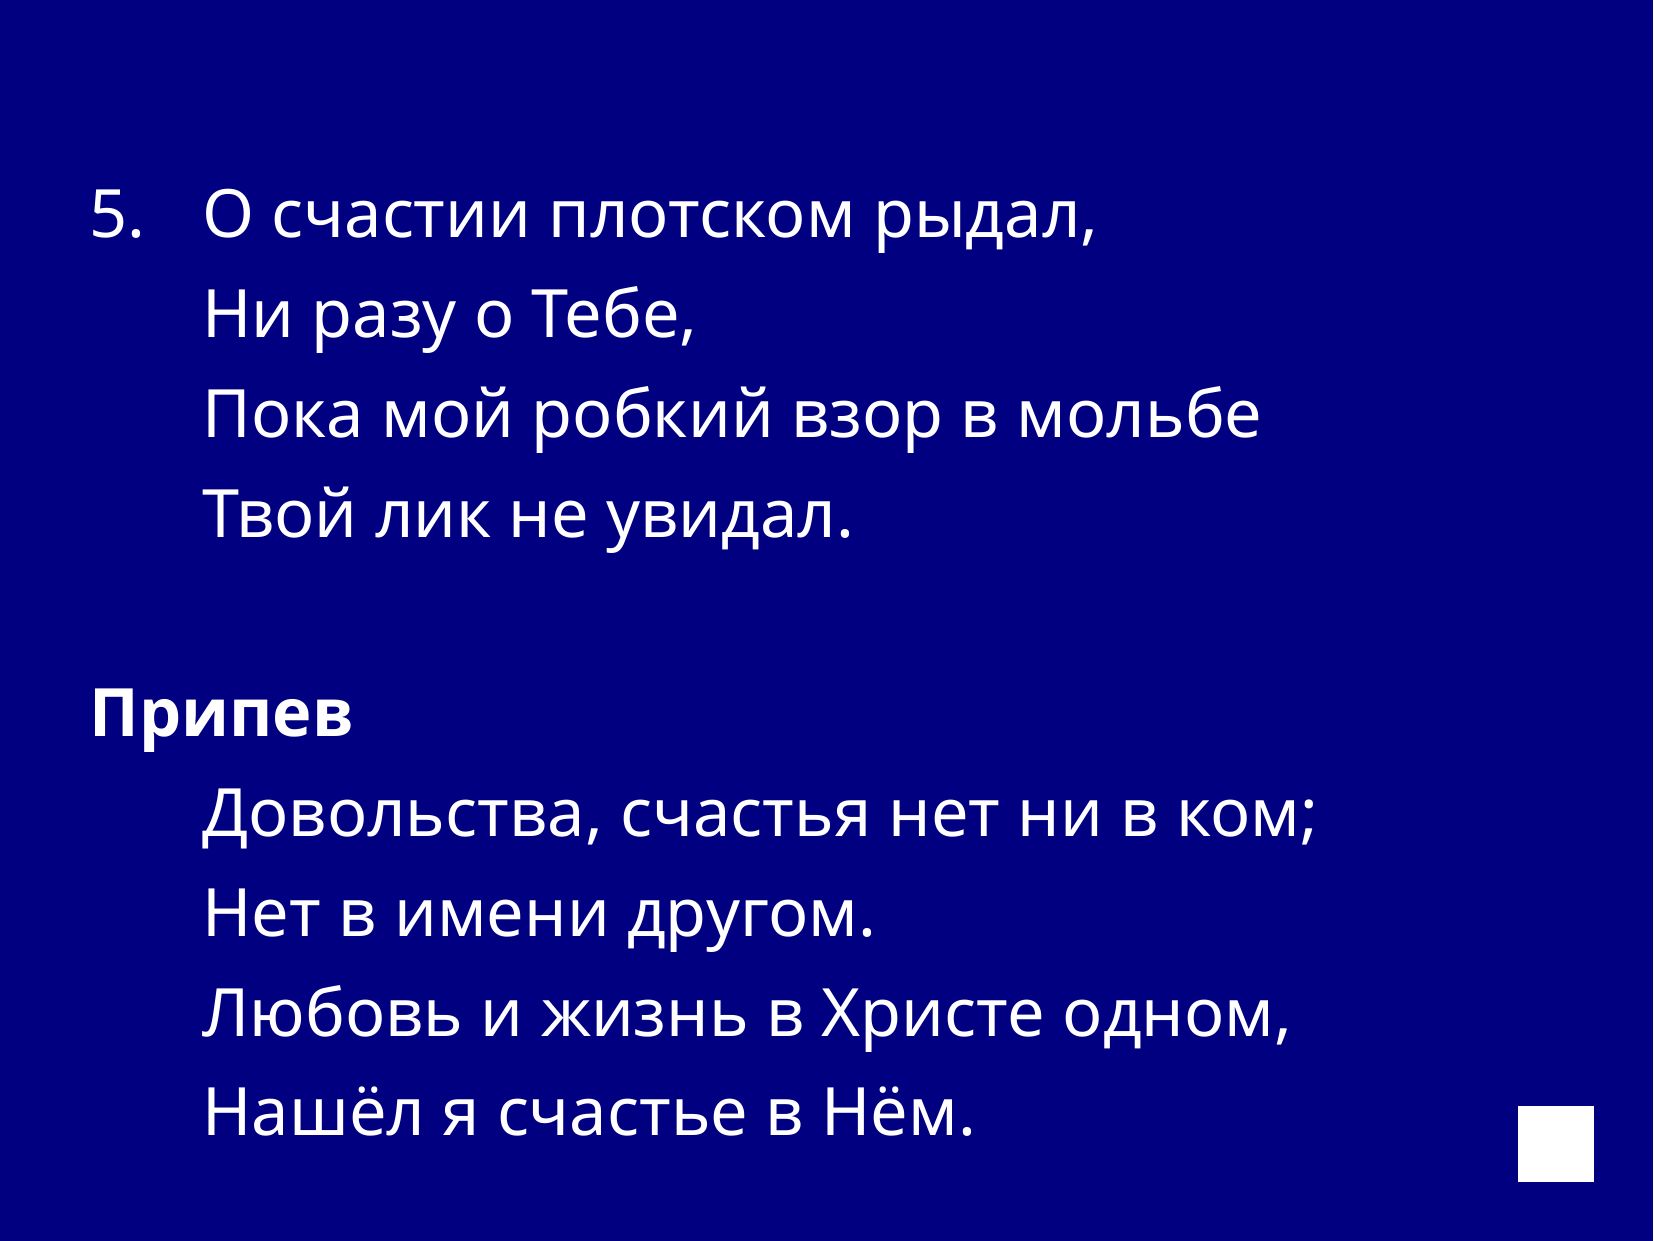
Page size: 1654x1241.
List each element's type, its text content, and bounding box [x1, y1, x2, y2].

text_box [1518, 1106, 1594, 1182]
text_box 5. О счастии плотском рыдал, Ни разу о Тебе, Пока мой робкий взор в мольбе Твой лик не увидал. Припев Довольства, счастья нет ни в ком; Нет в имени другом. Любовь и жизнь в Христе одном, Нашёл я счастье в Нём. [75, 150, 1576, 1163]
